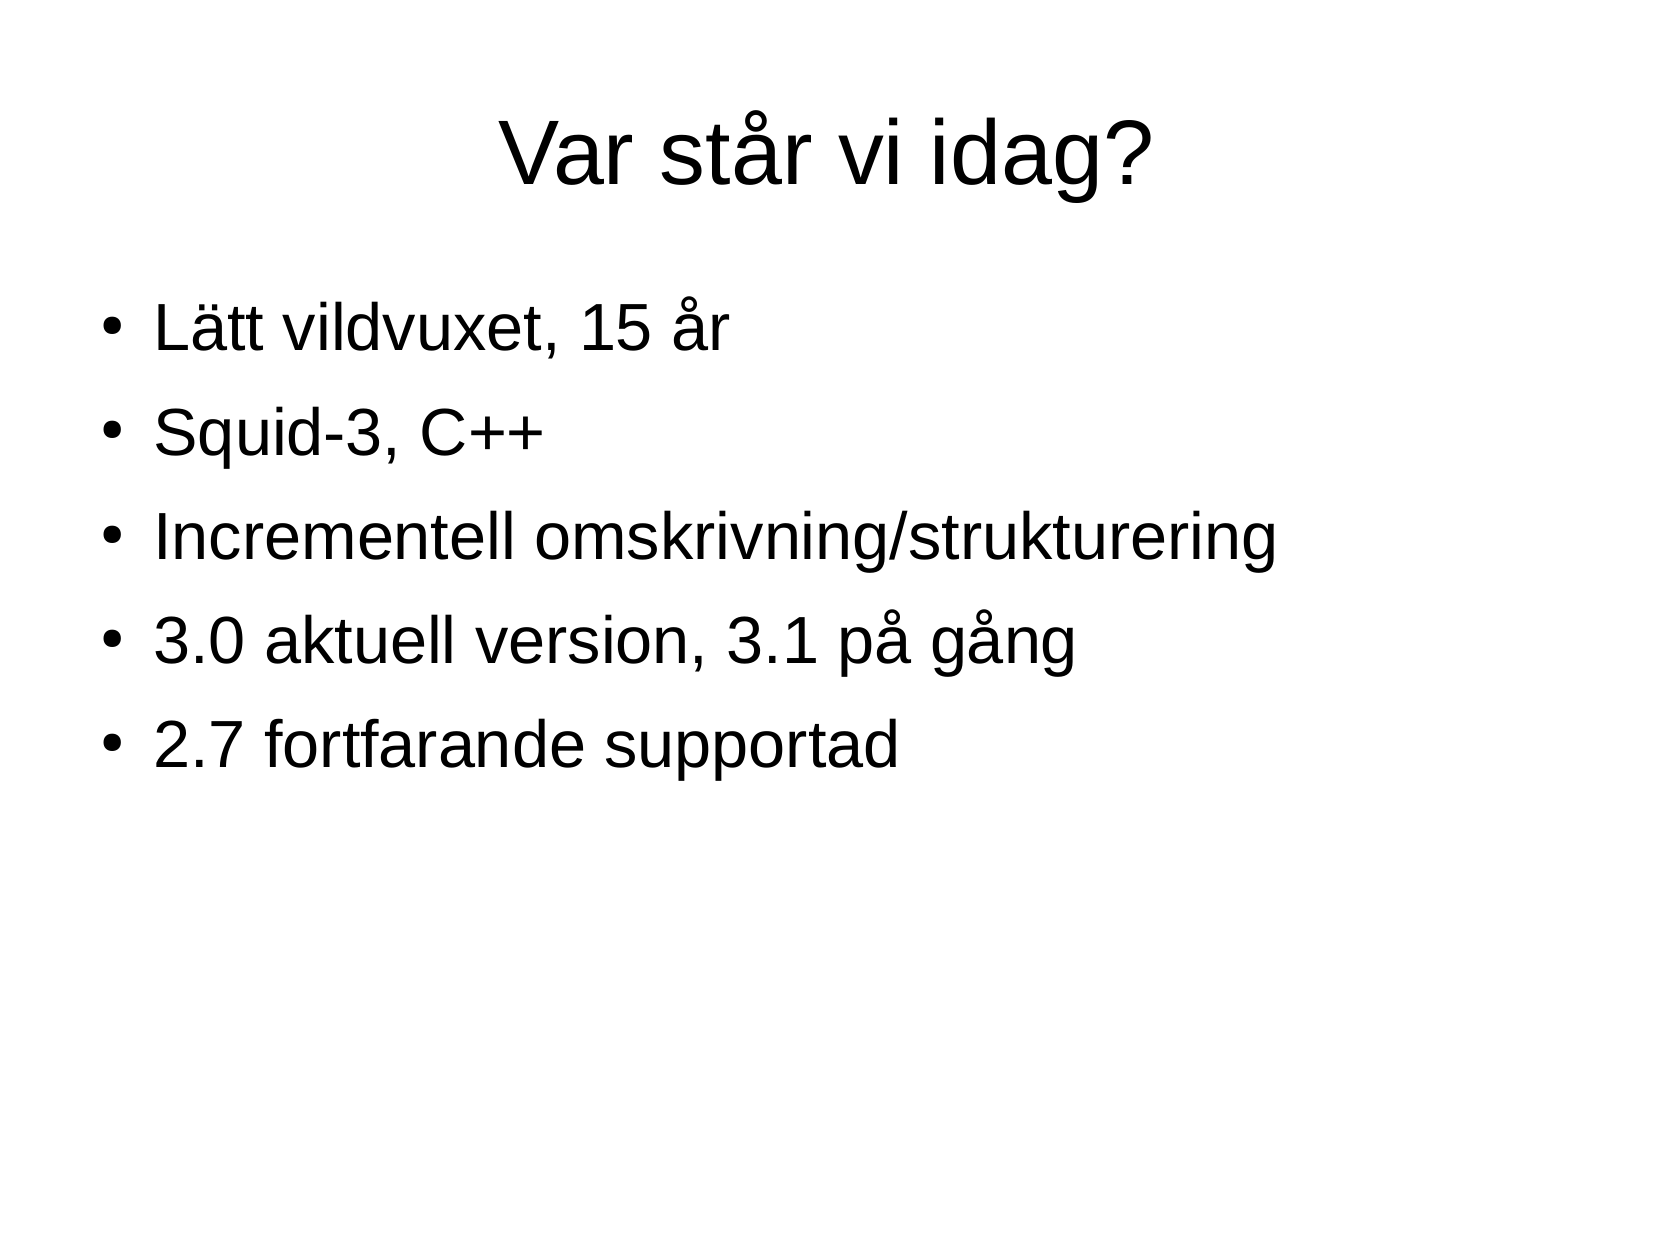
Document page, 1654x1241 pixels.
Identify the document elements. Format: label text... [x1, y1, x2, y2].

title Var står vi idag? [82, 56, 1571, 250]
list Lätt vildvuxet, 15 år Squid-3, C++ Incrementell omskrivning/strukturering 3.0 aktuell version, 3.1 på gång 2.7 fortfarande supportad [82, 290, 1571, 1094]
